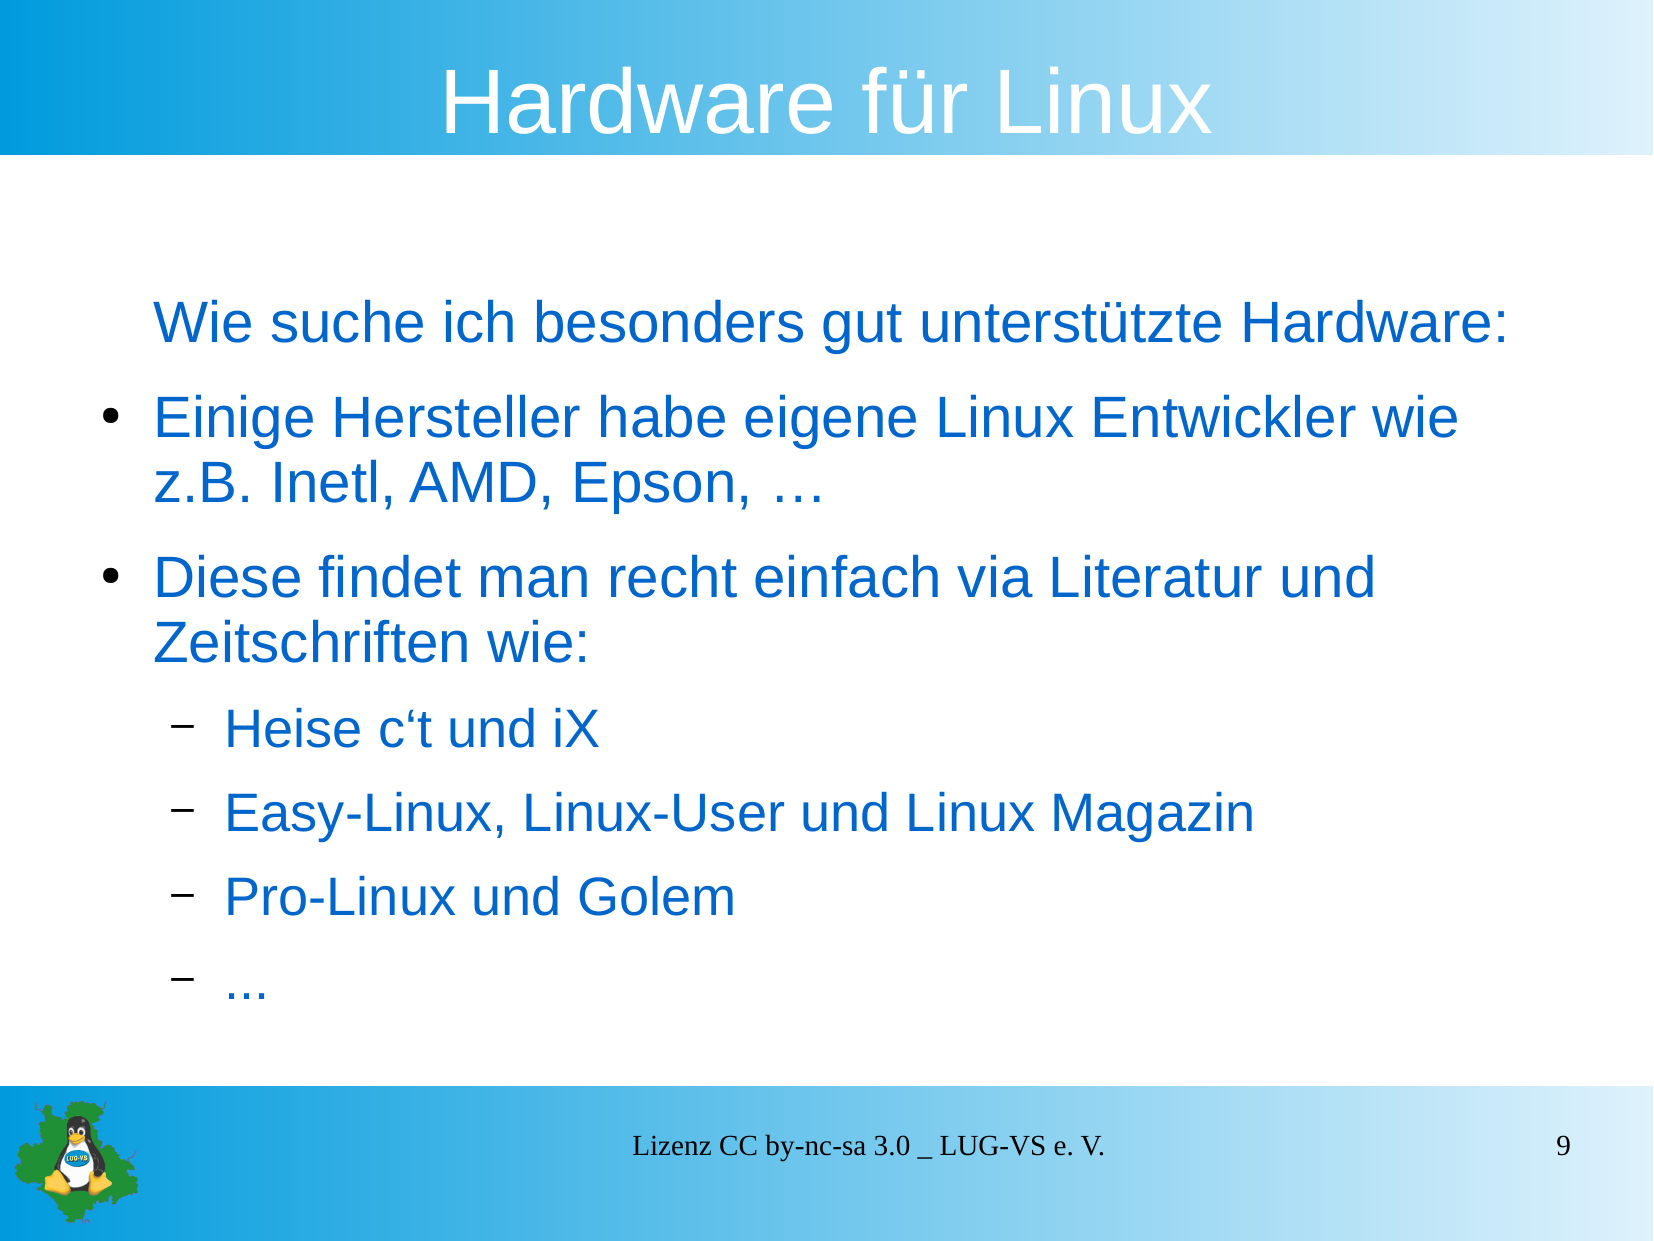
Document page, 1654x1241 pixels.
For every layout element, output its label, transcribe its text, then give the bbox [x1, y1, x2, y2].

list Wie suche ich besonders gut unterstützte Hardware: Einige Hersteller habe eigene Linux Entwickler wie z.B. Inetl, AMD, Epson, … Diese findet man recht einfach via Literatur und Zeitschriften wie: Heise c‘t und iX Easy-Linux, Linux-User und Linux Magazin Pro-Linux und Golem ... [82, 290, 1571, 1010]
title Hardware für Linux [82, 49, 1571, 155]
picture [16, 1086, 142, 1241]
